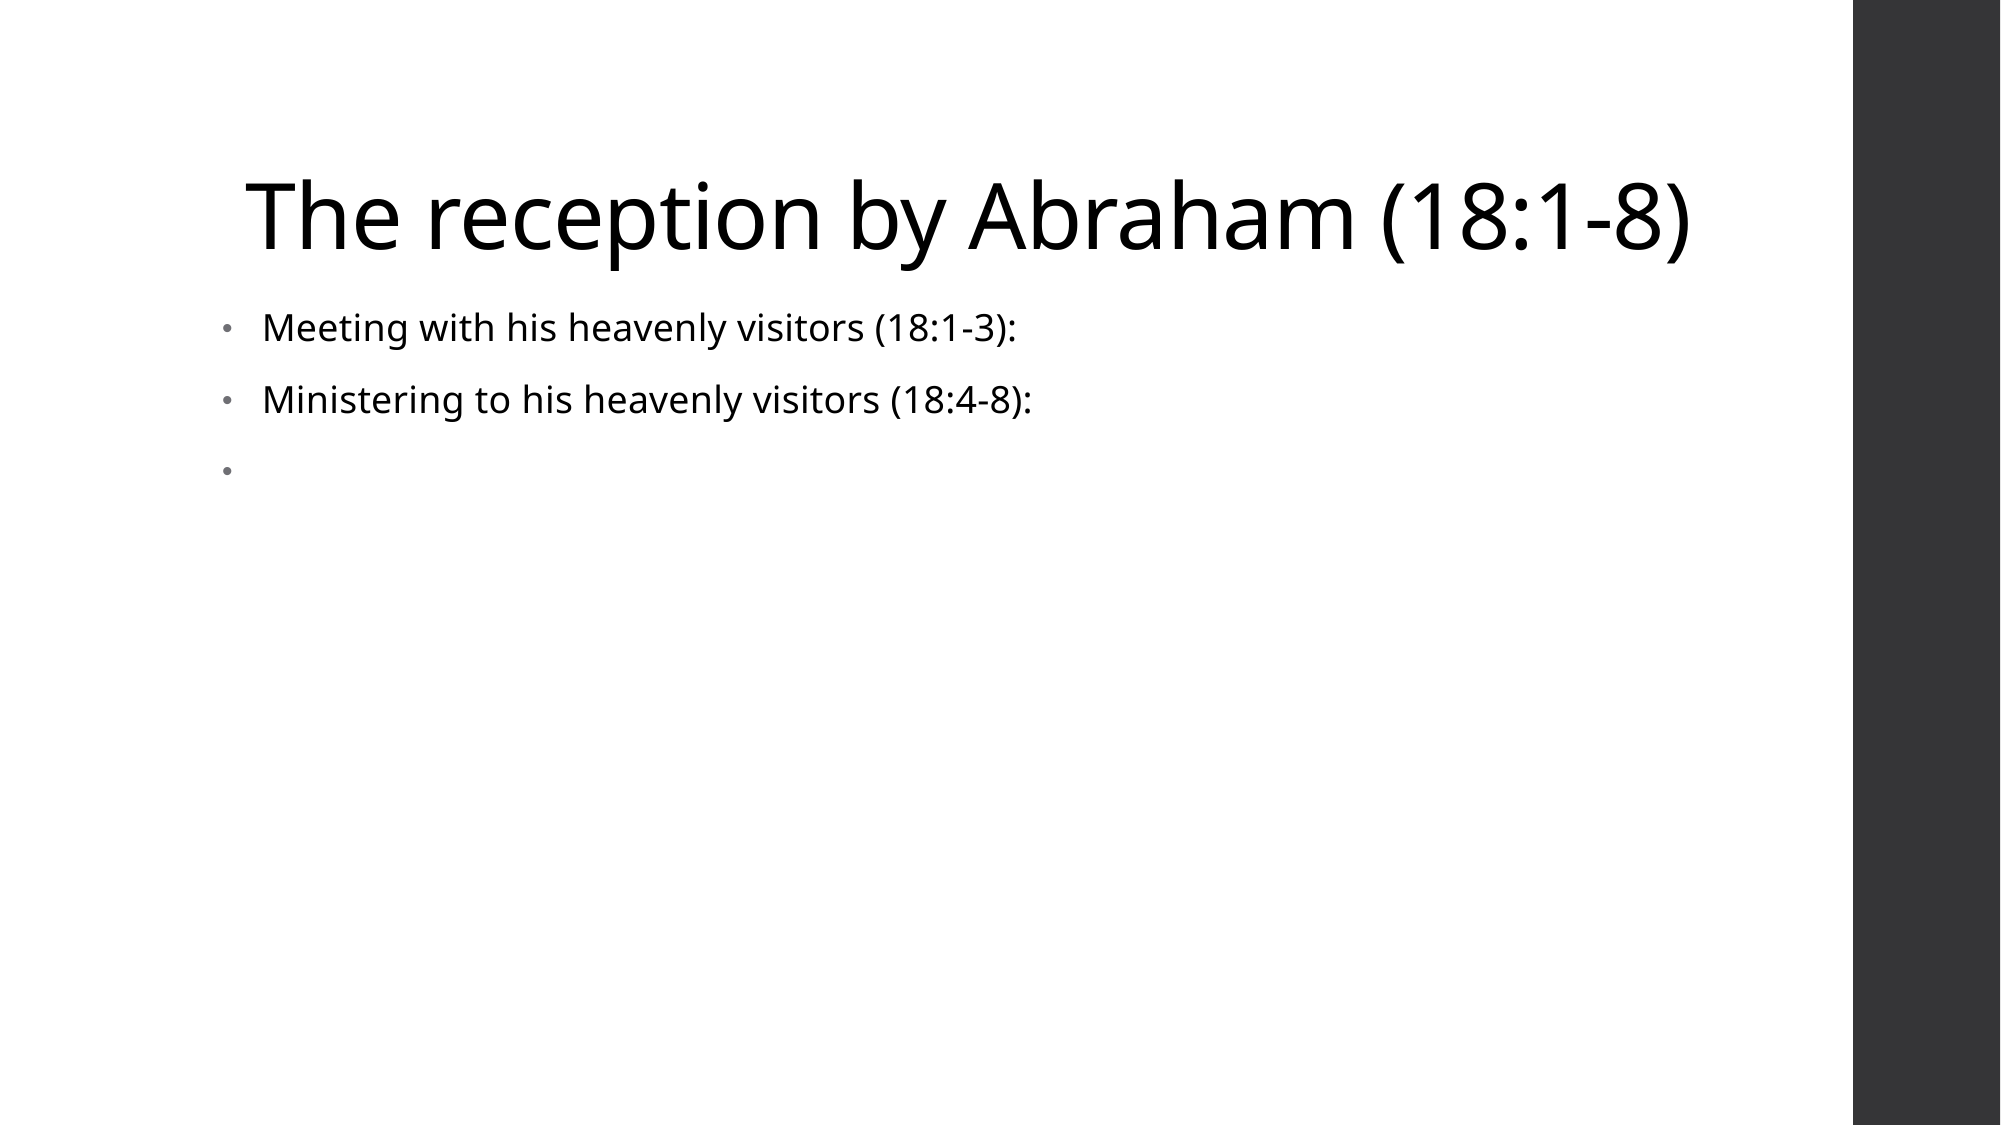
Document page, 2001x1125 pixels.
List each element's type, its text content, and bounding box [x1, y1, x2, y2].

title The reception by Abraham (18:1-8) [206, 60, 1797, 278]
list Meeting with his heavenly visitors (18:1-3): Ministering to his heavenly visitors (18:4-8): [206, 299, 1617, 1014]
